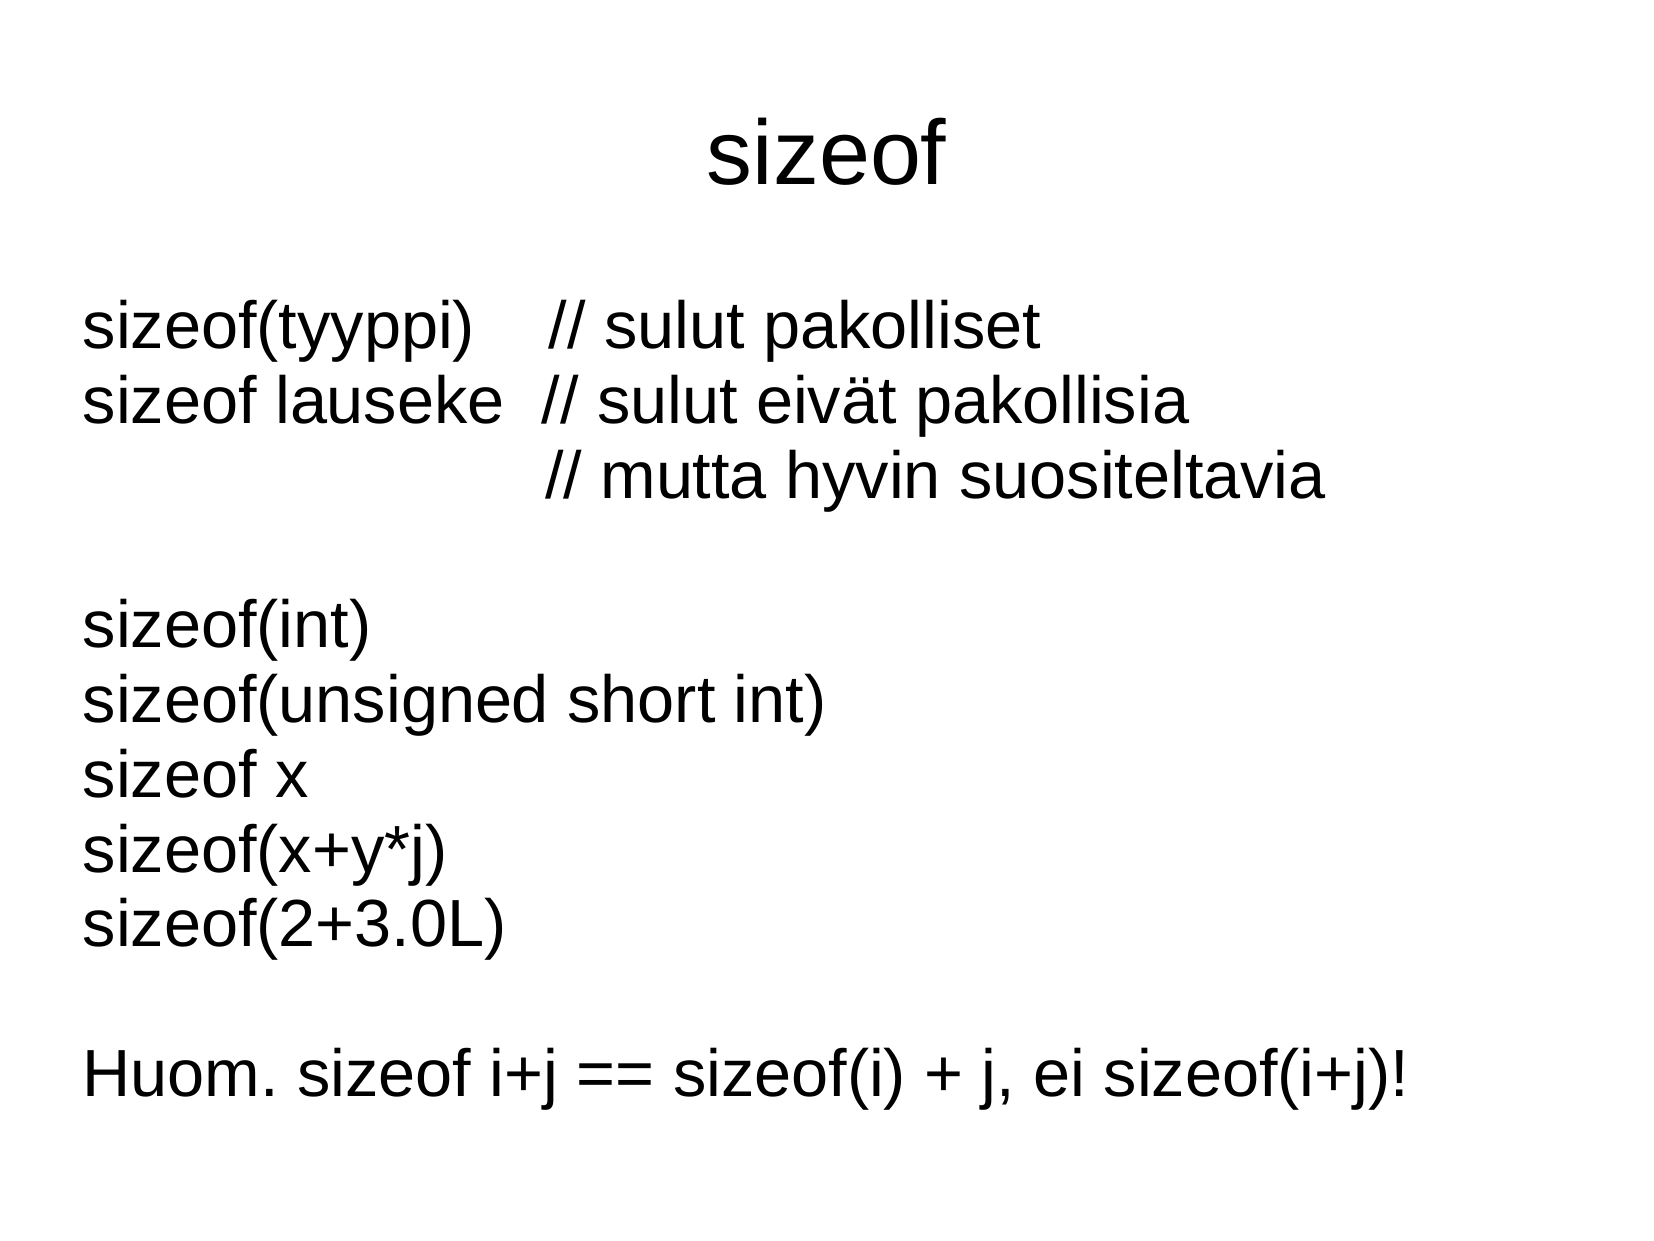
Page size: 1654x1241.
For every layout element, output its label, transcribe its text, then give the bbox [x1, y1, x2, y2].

subtitle sizeof(tyyppi) // sulut pakolliset sizeof lauseke // sulut eivät pakollisia // mutta hyvin suositeltavia sizeof(int) sizeof(unsigned short int) sizeof x sizeof(x+y*j) sizeof(2+3.0L) Huom. sizeof i+j == sizeof(i) + j, ei sizeof(i+j)! [82, 288, 1571, 1111]
title sizeof [82, 56, 1571, 250]
